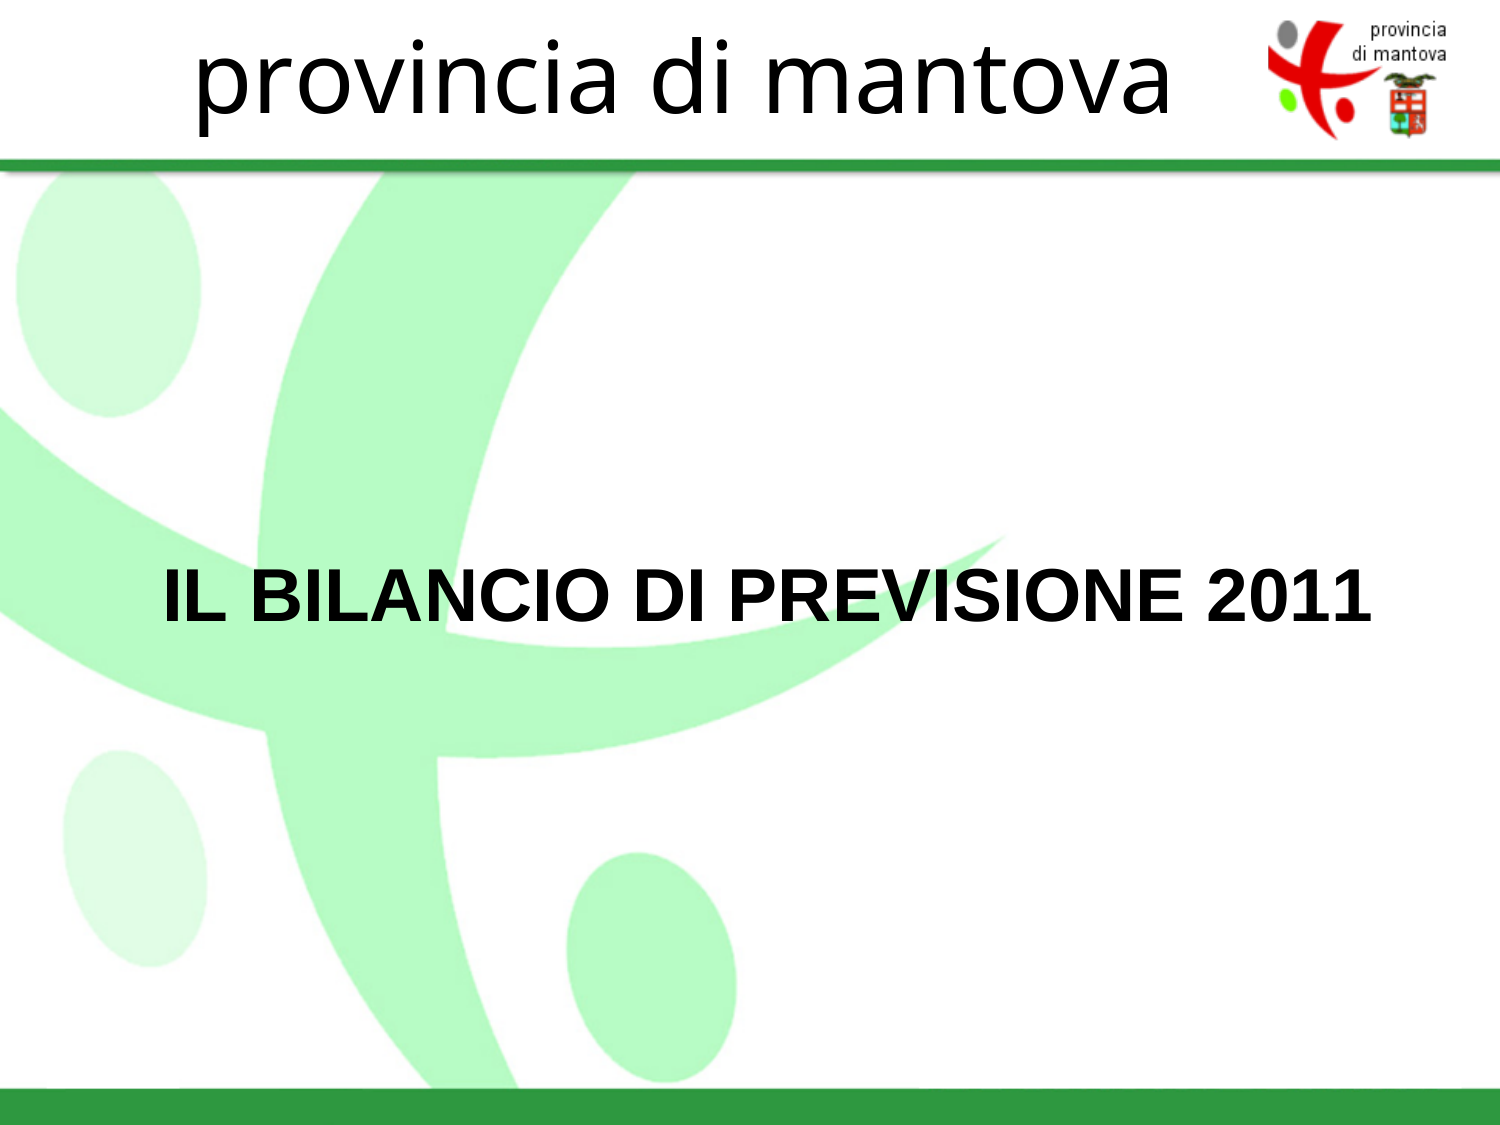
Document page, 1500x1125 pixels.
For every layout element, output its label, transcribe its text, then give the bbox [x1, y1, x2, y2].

picture [0, 157, 1500, 1125]
picture [1267, 15, 1452, 142]
text_box provincia di mantova [176, 5, 1205, 142]
text_box IL BILANCIO DI PREVISIONE 2011 [162, 546, 1375, 637]
